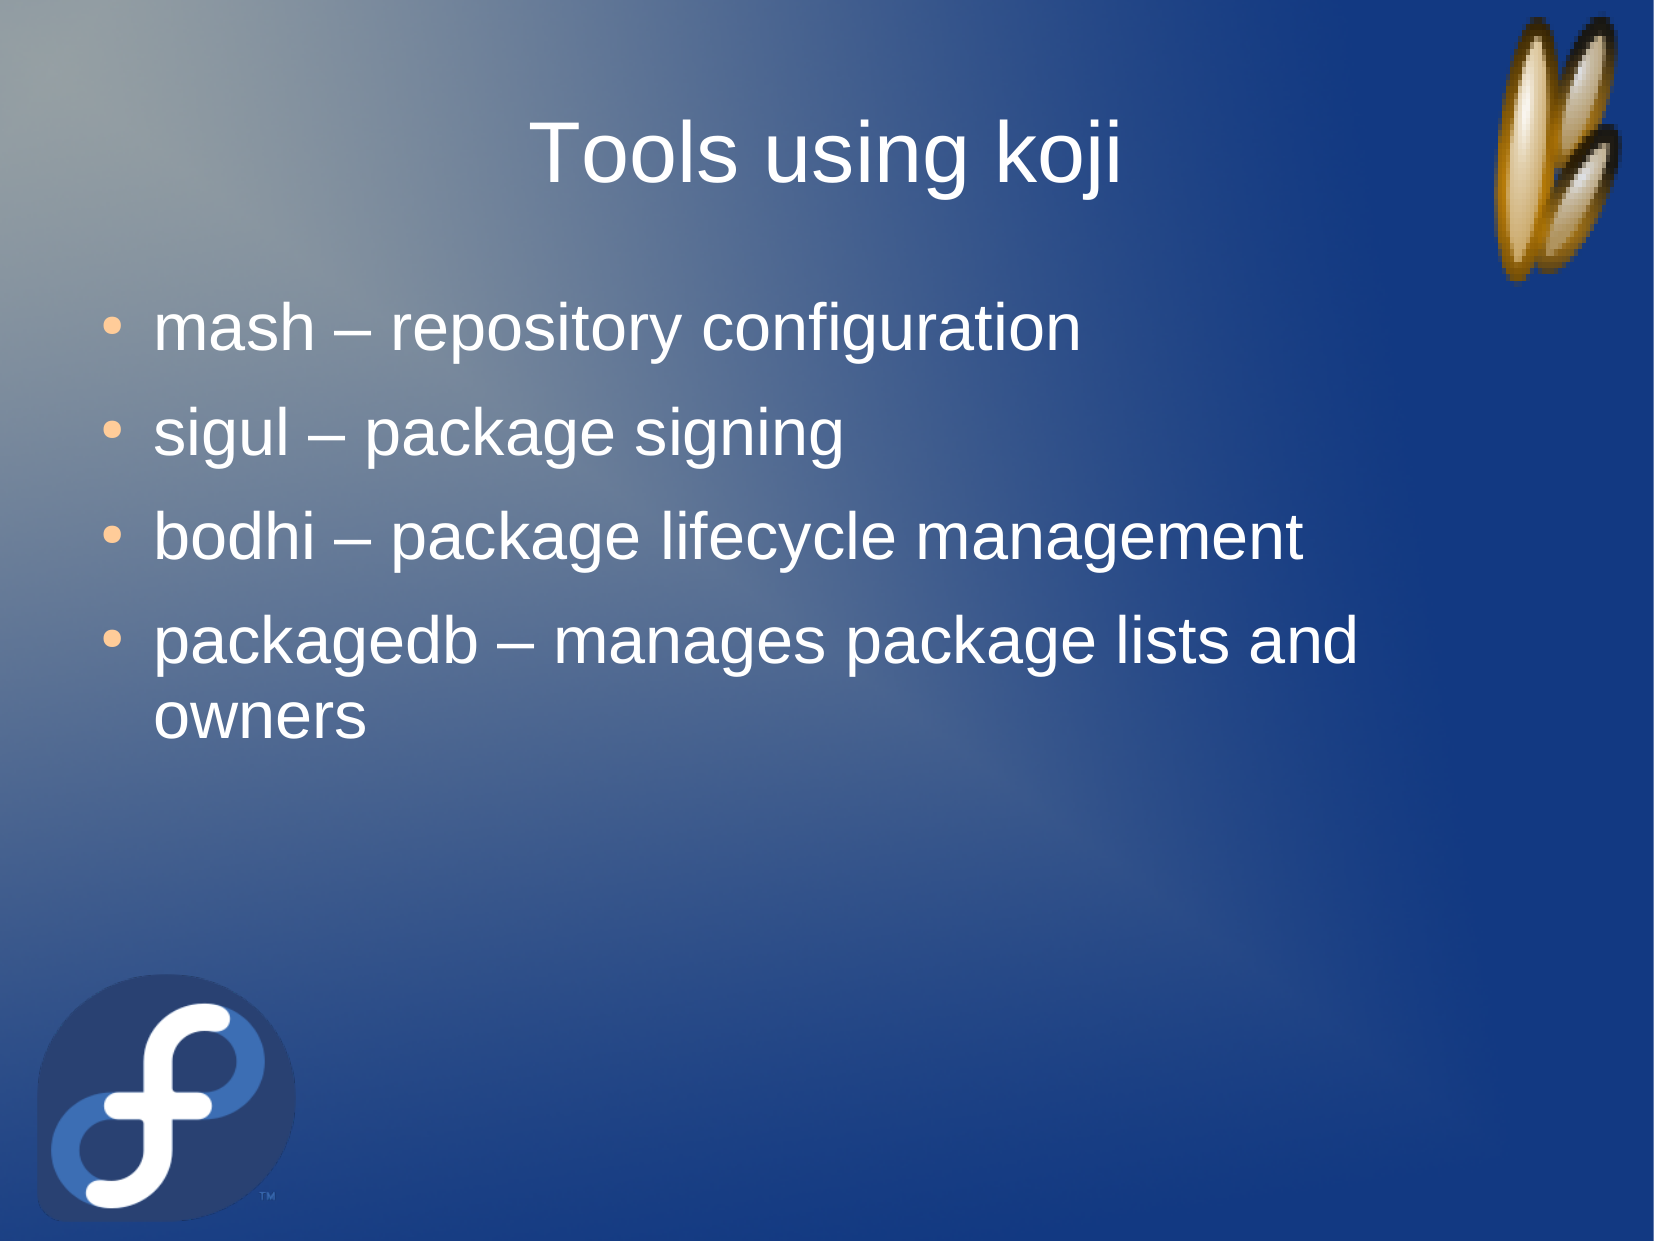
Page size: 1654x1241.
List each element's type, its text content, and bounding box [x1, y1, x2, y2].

title Tools using koji [82, 49, 1571, 257]
picture [0, 0, 1654, 1241]
list mash – repository configuration sigul – package signing bodhi – package lifecycle management packagedb – manages package lists and owners [82, 290, 1571, 1109]
